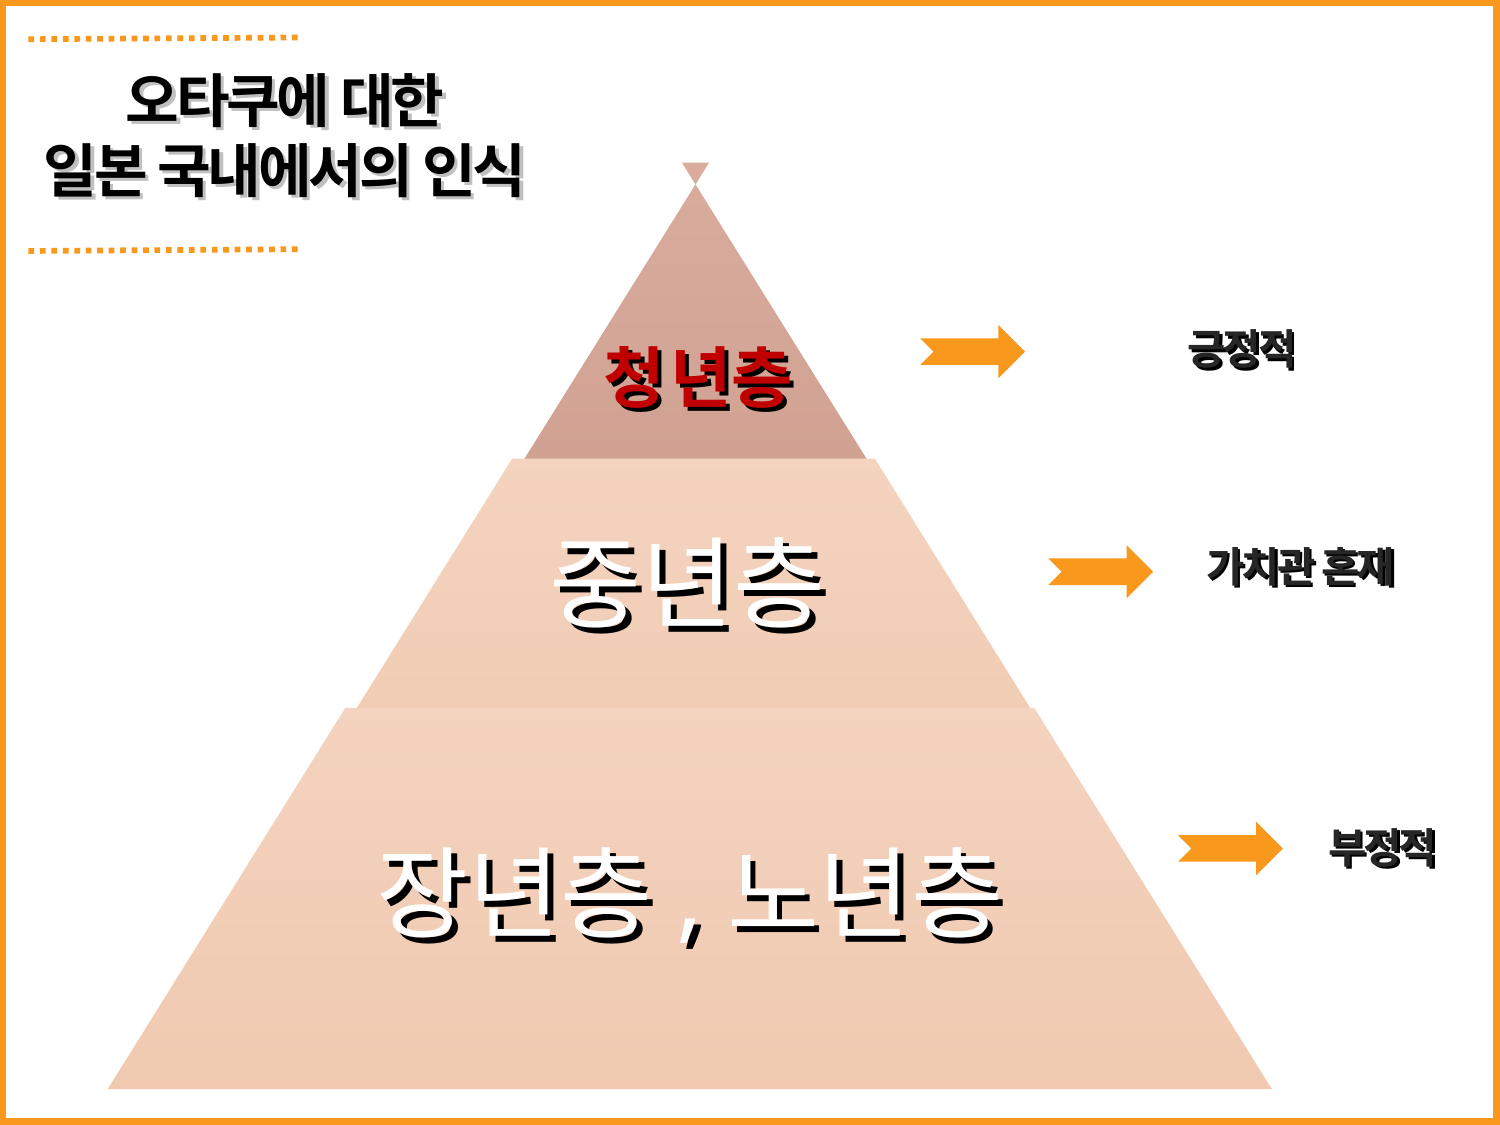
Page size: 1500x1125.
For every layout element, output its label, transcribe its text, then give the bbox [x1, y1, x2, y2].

text_box [345, 564, 1035, 708]
text_box [681, 162, 710, 200]
text_box 긍정적 [1117, 315, 1368, 382]
text_box [920, 324, 1026, 379]
text_box 부정적 [1295, 814, 1471, 880]
text_box 청년층 [549, 200, 842, 427]
text_box 가치관 혼재 [1173, 532, 1429, 599]
text_box [1178, 821, 1283, 876]
text_box 중년층 [435, 481, 941, 695]
text_box [107, 762, 1272, 1090]
text_box [498, 419, 889, 481]
text_box 장년층,노년층 [311, 708, 1068, 1089]
text_box [1048, 545, 1154, 599]
text_box 오타쿠에 대한 일본 국내에서의 인식 [0, 56, 571, 213]
